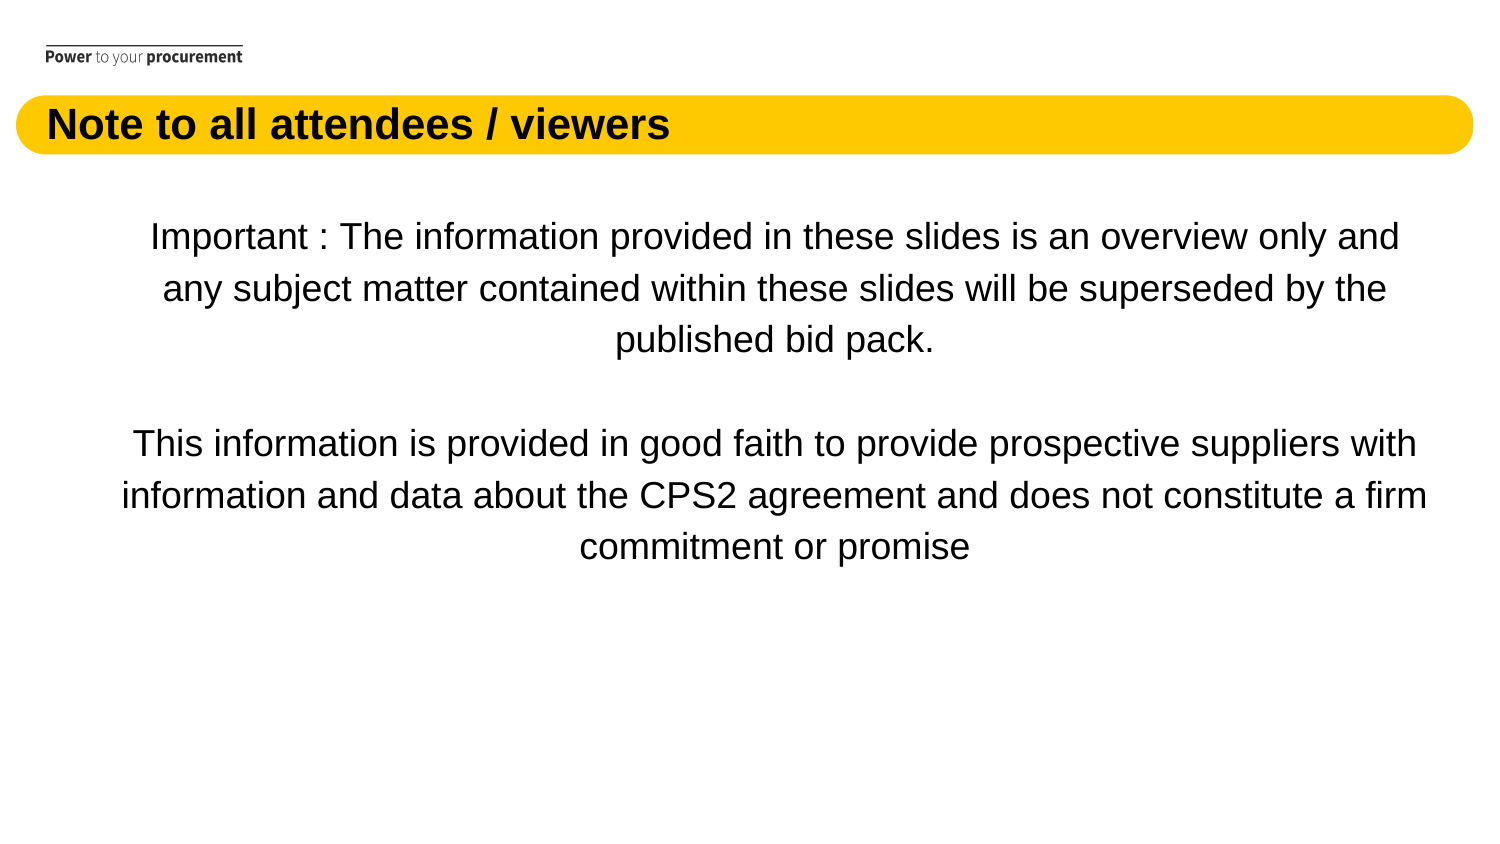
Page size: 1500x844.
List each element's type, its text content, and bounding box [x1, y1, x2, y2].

title Important : The information provided in these slides is an overview only and any subject matter contained within these slides will be superseded by the published bid pack. This information is provided in good faith to provide prospective suppliers with information and data about the CPS2 agreement and does not constitute a firm commitment or promise [46, 205, 1439, 774]
title Note to all attendees / viewers [46, 95, 1226, 200]
